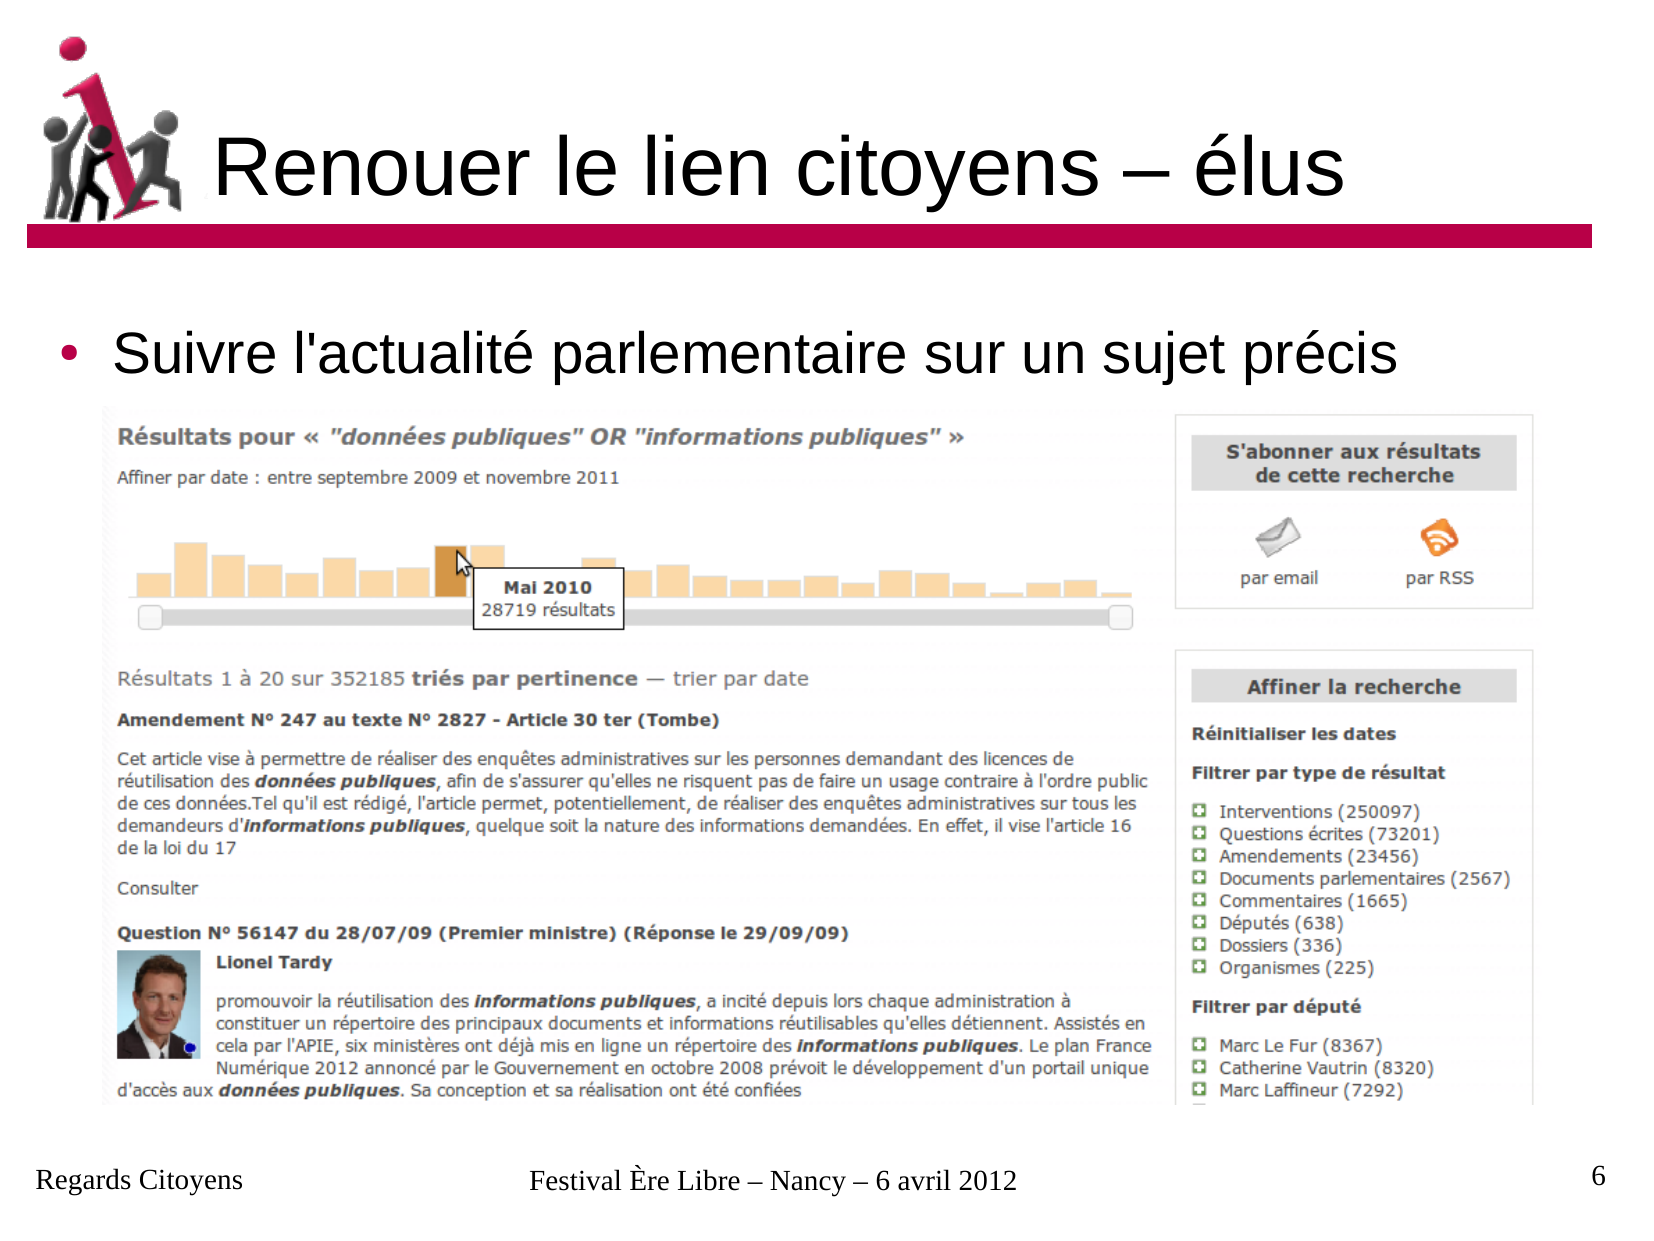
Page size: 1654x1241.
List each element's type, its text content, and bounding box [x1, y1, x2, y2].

picture [102, 406, 1542, 1105]
list Suivre l'actualité parlementaire sur un sujet précis [41, 321, 1636, 1140]
title Renouer le lien citoyens – élus [212, 70, 1601, 264]
picture [27, 31, 208, 224]
